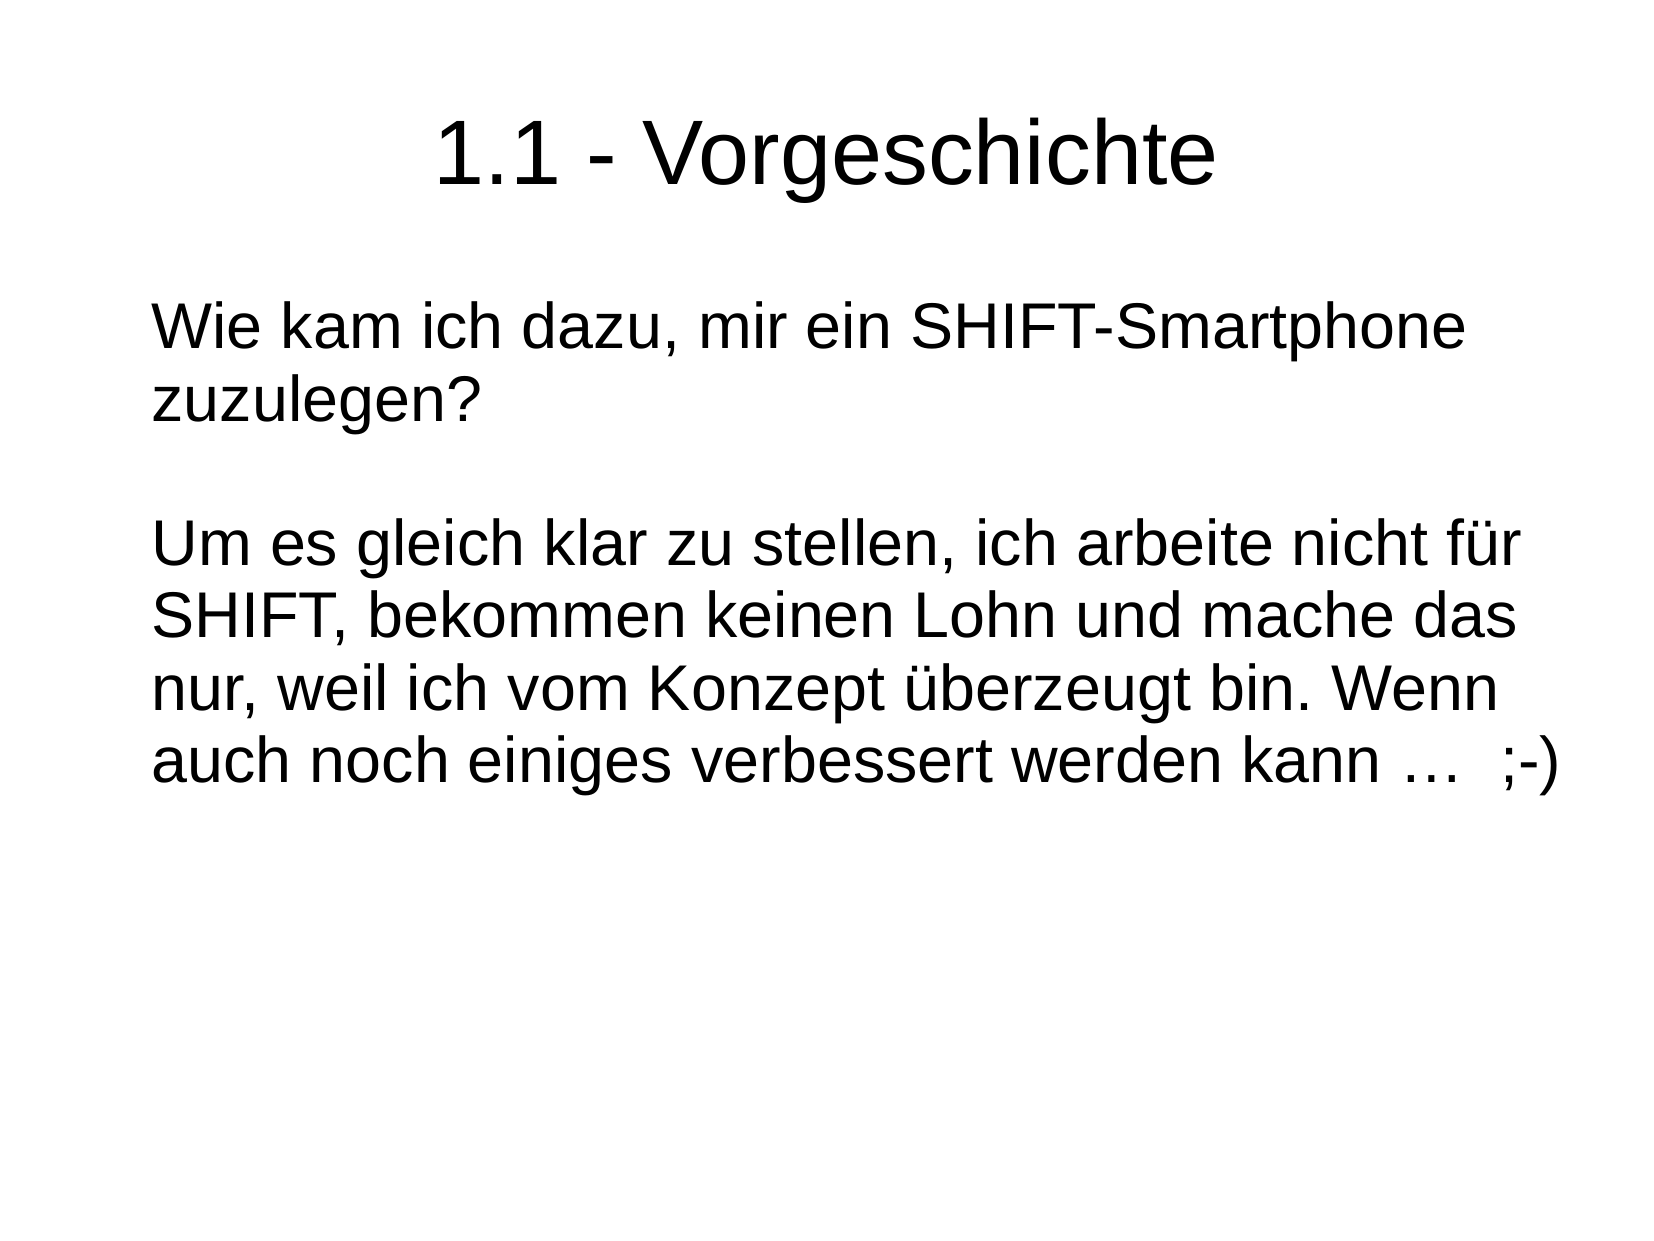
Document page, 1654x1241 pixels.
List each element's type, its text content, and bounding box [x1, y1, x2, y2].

list Wie kam ich dazu, mir ein SHIFT-Smartphone zuzulegen? Um es gleich klar zu stellen, ich arbeite nicht für SHIFT, bekommen keinen Lohn und mache das nur, weil ich vom Konzept überzeugt bin. Wenn auch noch einiges verbessert werden kann … ;-) [82, 290, 1571, 1010]
title 1.1 - Vorgeschichte [82, 49, 1571, 257]
